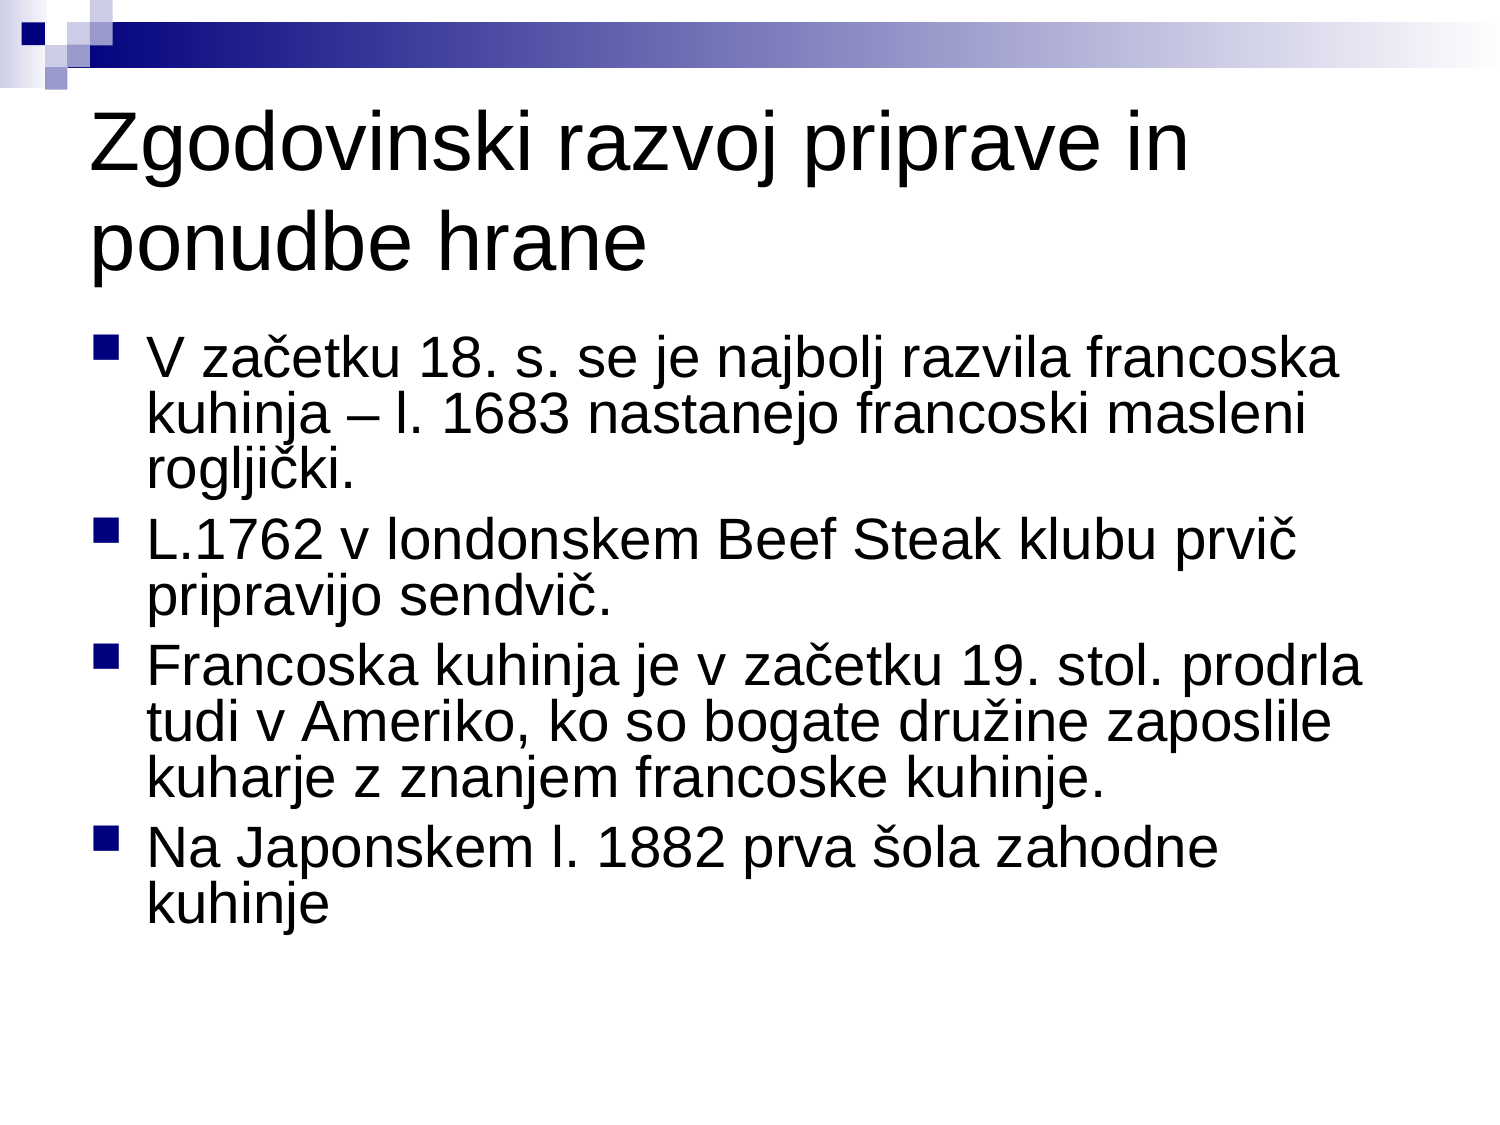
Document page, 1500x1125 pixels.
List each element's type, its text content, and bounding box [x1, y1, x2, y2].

title Zgodovinski razvoj priprave in ponudbe hrane [75, 75, 1426, 301]
list V začetku 18. s. se je najbolj razvila francoska kuhinja – l. 1683 nastanejo francoski masleni rogljički. L.1762 v londonskem Beef Steak klubu prvič pripravijo sendvič. Francoska kuhinja je v začetku 19. stol. prodrla tudi v Ameriko, ko so bogate družine zaposlile kuharje z znanjem francoske kuhinje. Na Japonskem l. 1882 prva šola zahodne kuhinje [75, 324, 1426, 1015]
